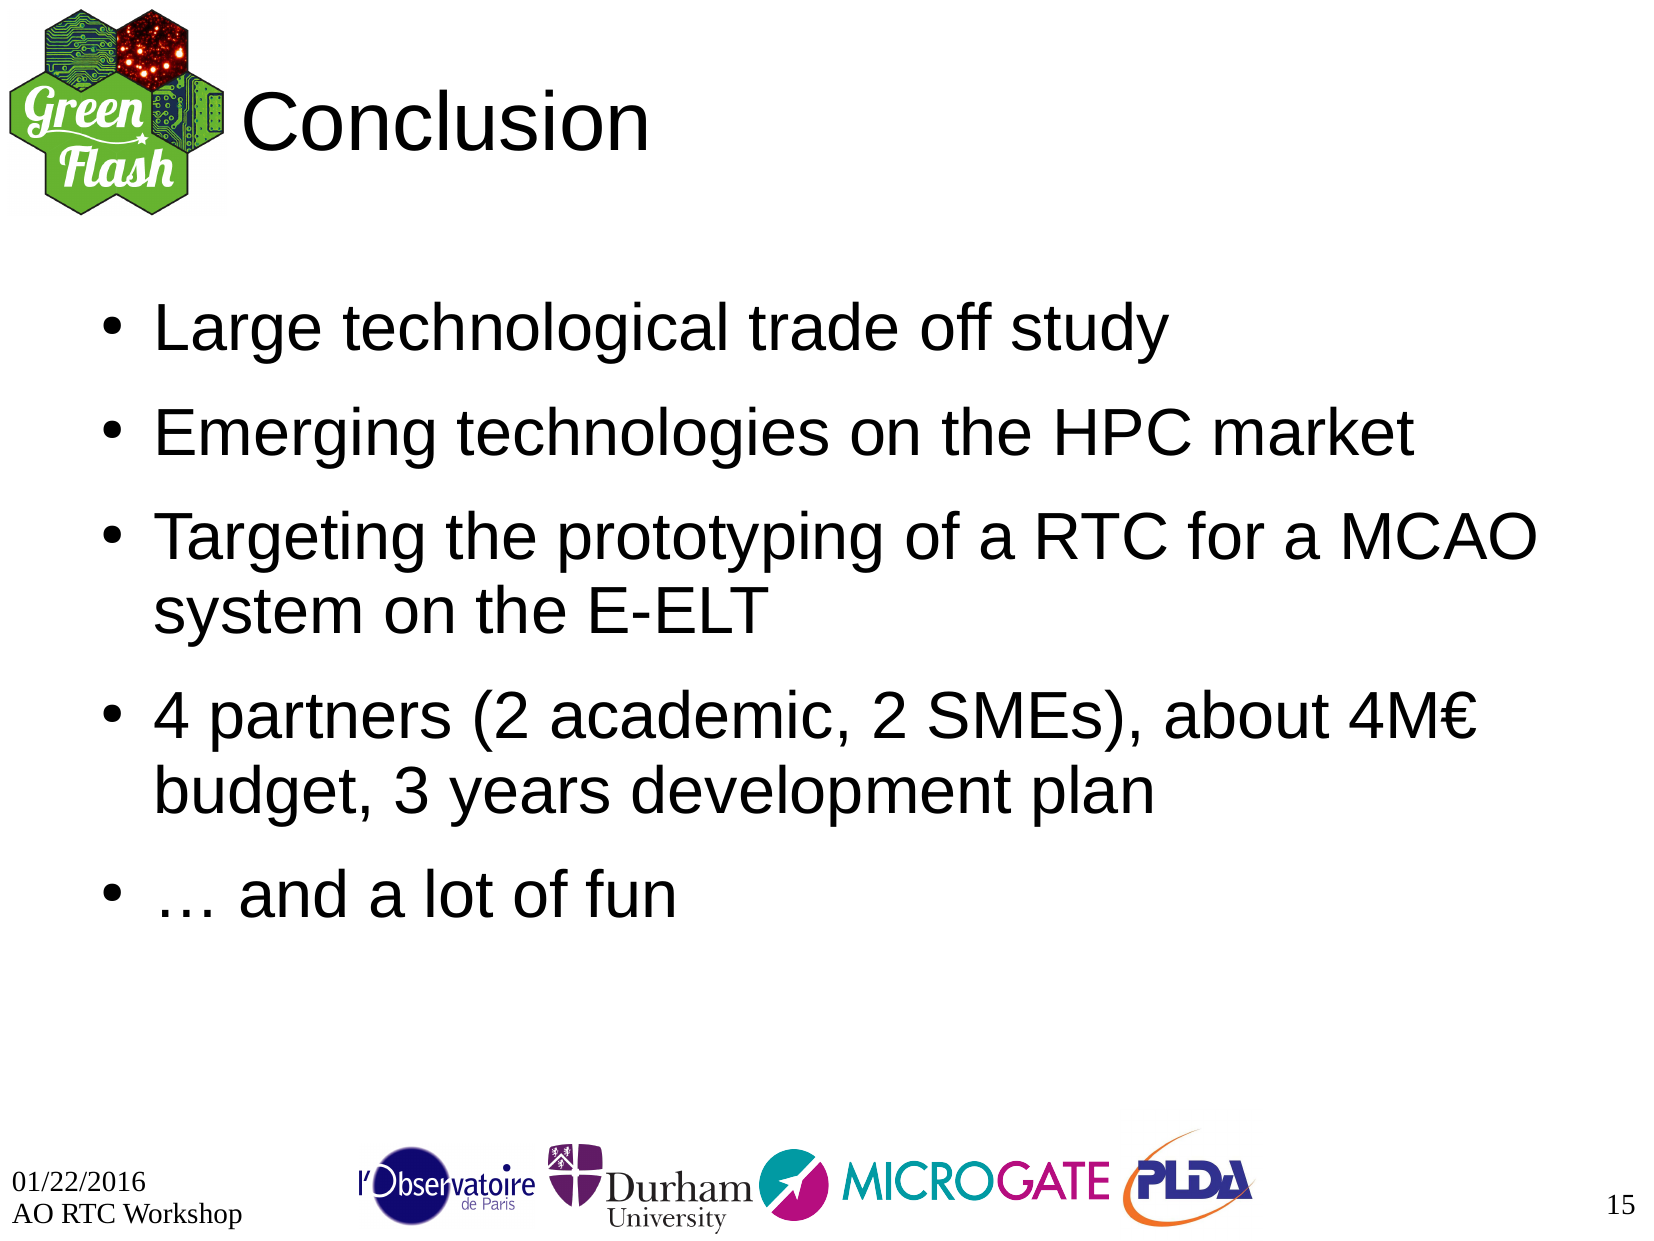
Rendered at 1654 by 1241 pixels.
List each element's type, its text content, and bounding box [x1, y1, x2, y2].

list Large technological trade off study Emerging technologies on the HPC market Targeting the prototyping of a RTC for a MCAO system on the E-ELT 4 partners (2 academic, 2 SMEs), about 4M€ budget, 3 years development plan … and a lot of fun [82, 290, 1571, 1010]
picture [359, 1143, 535, 1229]
picture [1120, 1109, 1263, 1241]
title Conclusion [240, 17, 1571, 226]
picture [759, 1149, 1109, 1221]
picture [7, 9, 227, 216]
picture [548, 1144, 753, 1234]
